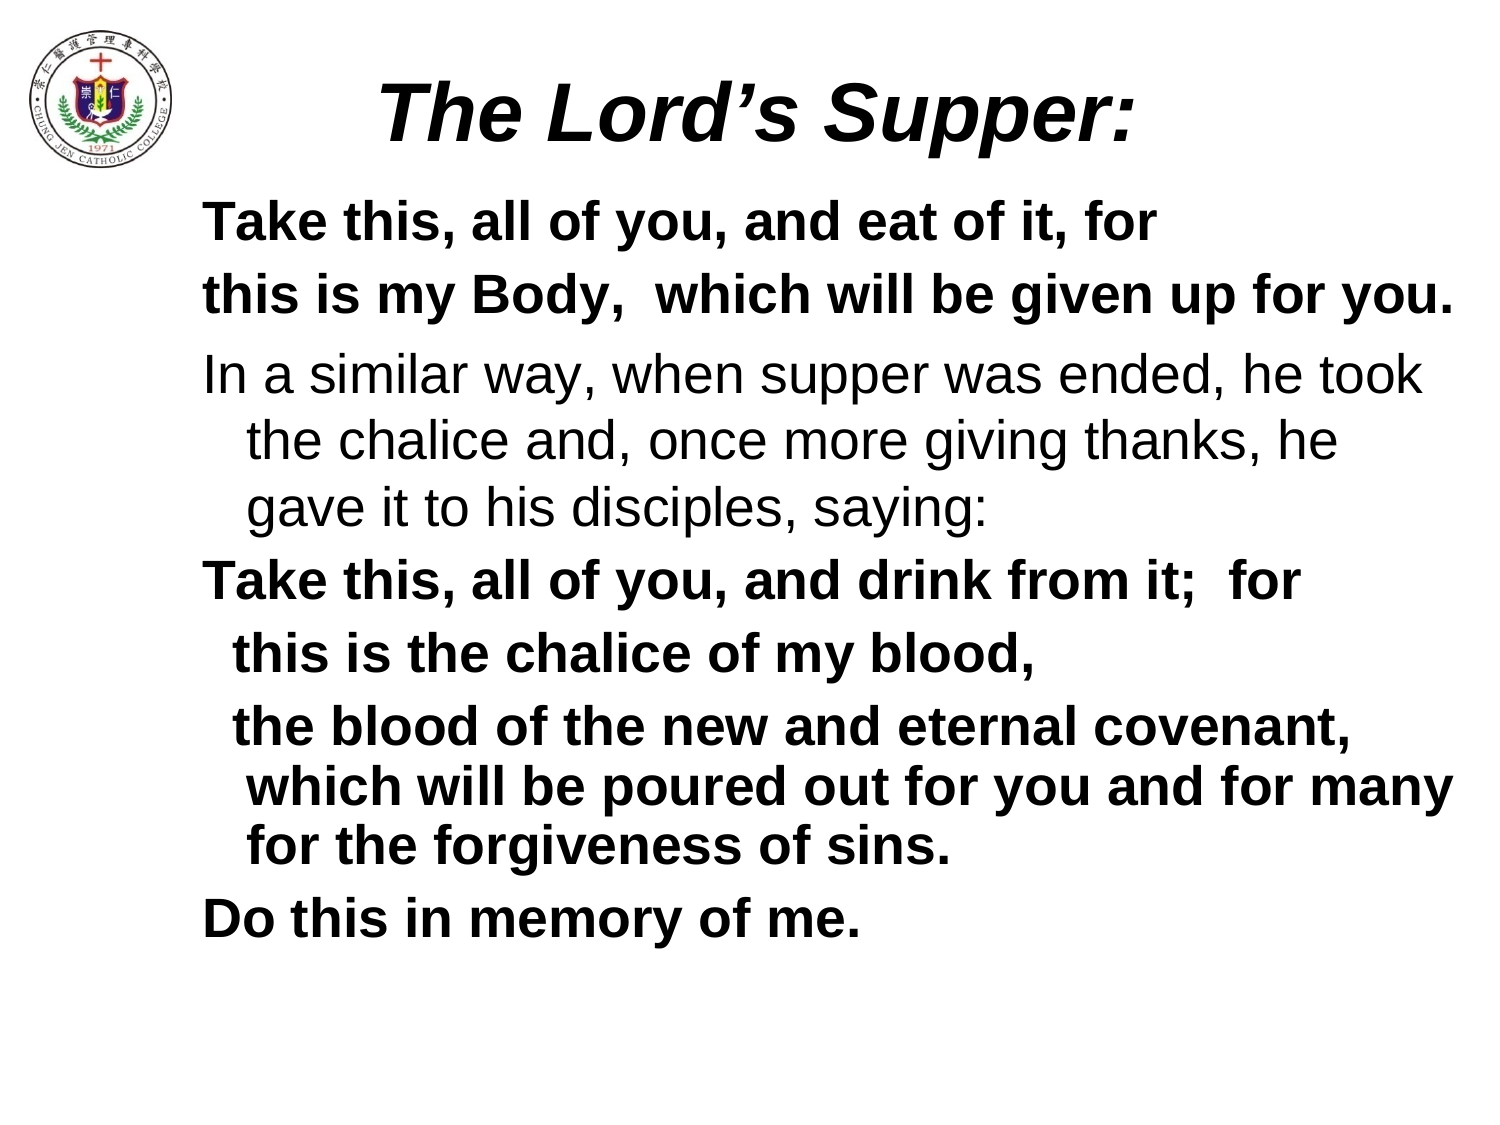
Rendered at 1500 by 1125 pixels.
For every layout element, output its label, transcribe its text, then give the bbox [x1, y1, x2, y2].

title The Lord’s Supper: [150, 31, 1365, 184]
list Take this, all of you, and eat of it, for this is my Body, which will be given up for you. In a similar way, when supper was ended, he took the chalice and, once more giving thanks, he gave it to his disciples, saying: Take this, all of you, and drink from it; for this is the chalice of my blood, the blood of the new and eternal covenant, which will be poured out for you and for many for the forgiveness of sins. Do this in memory of me. [0, 184, 1483, 1005]
